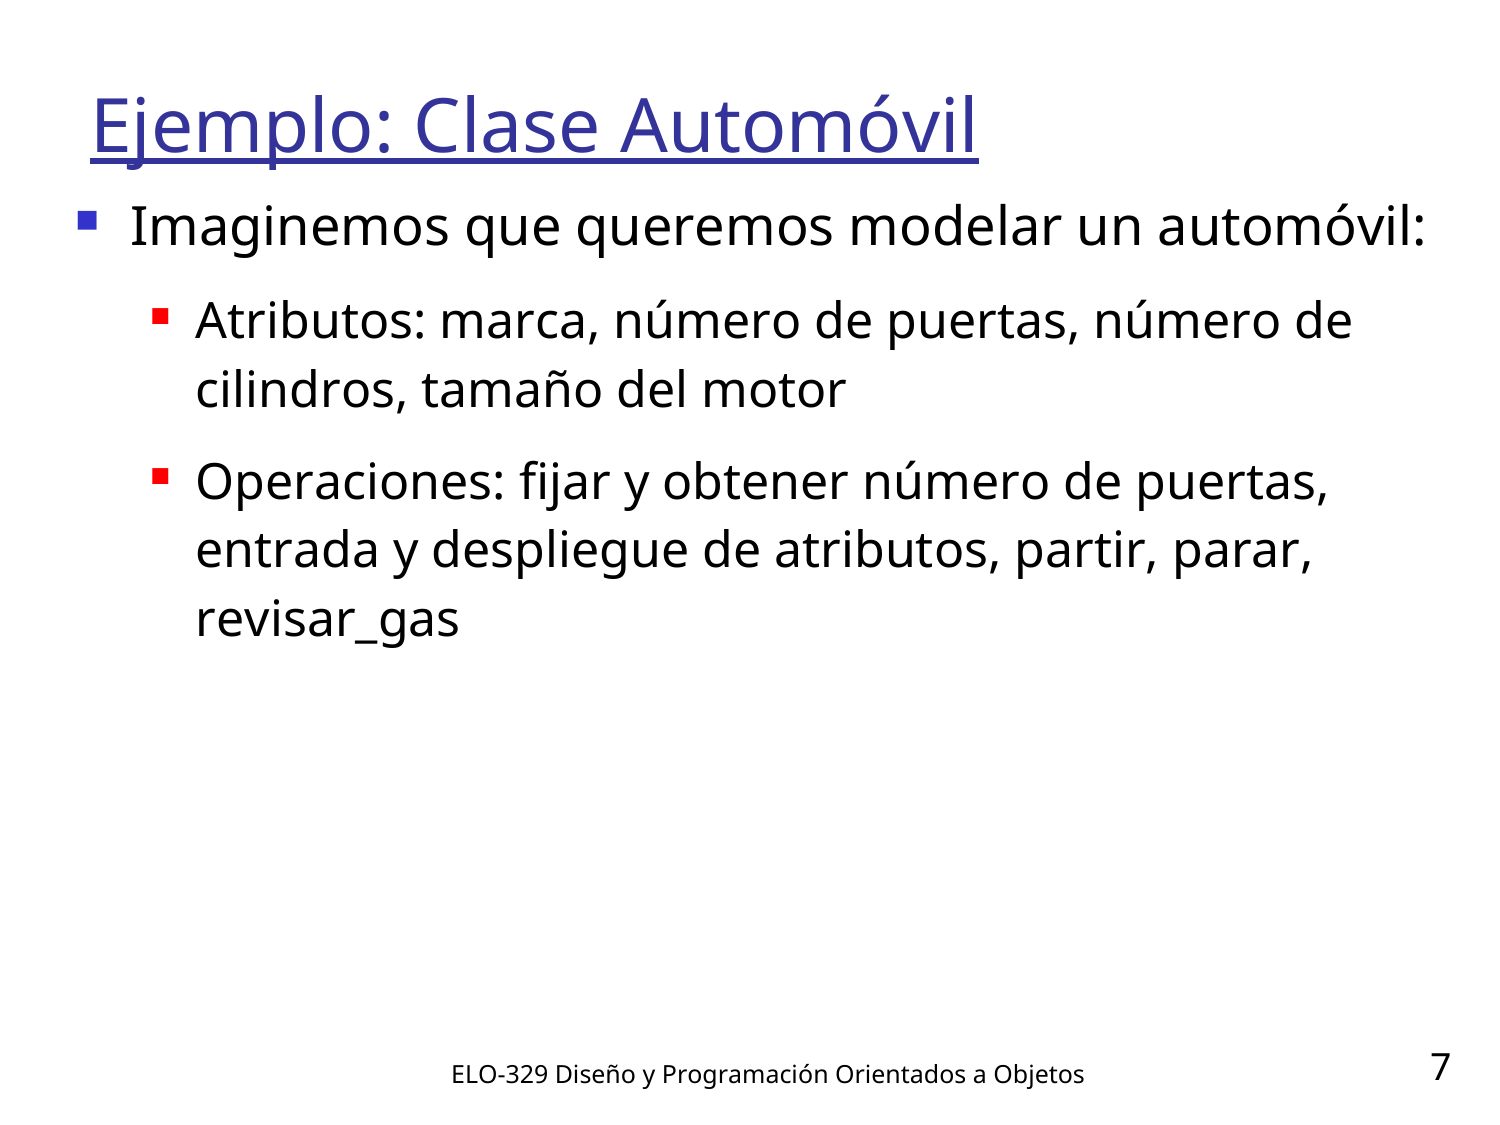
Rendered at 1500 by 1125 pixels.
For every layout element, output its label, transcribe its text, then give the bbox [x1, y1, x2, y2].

title Ejemplo: Clase Automóvil [75, 19, 1500, 183]
list Imaginemos que queremos modelar un automóvil: Atributos: marca, número de puertas, número de cilindros, tamaño del motor Operaciones: fijar y obtener número de puertas, entrada y despliegue de atributos, partir, parar, revisar_gas [75, 187, 1462, 1013]
